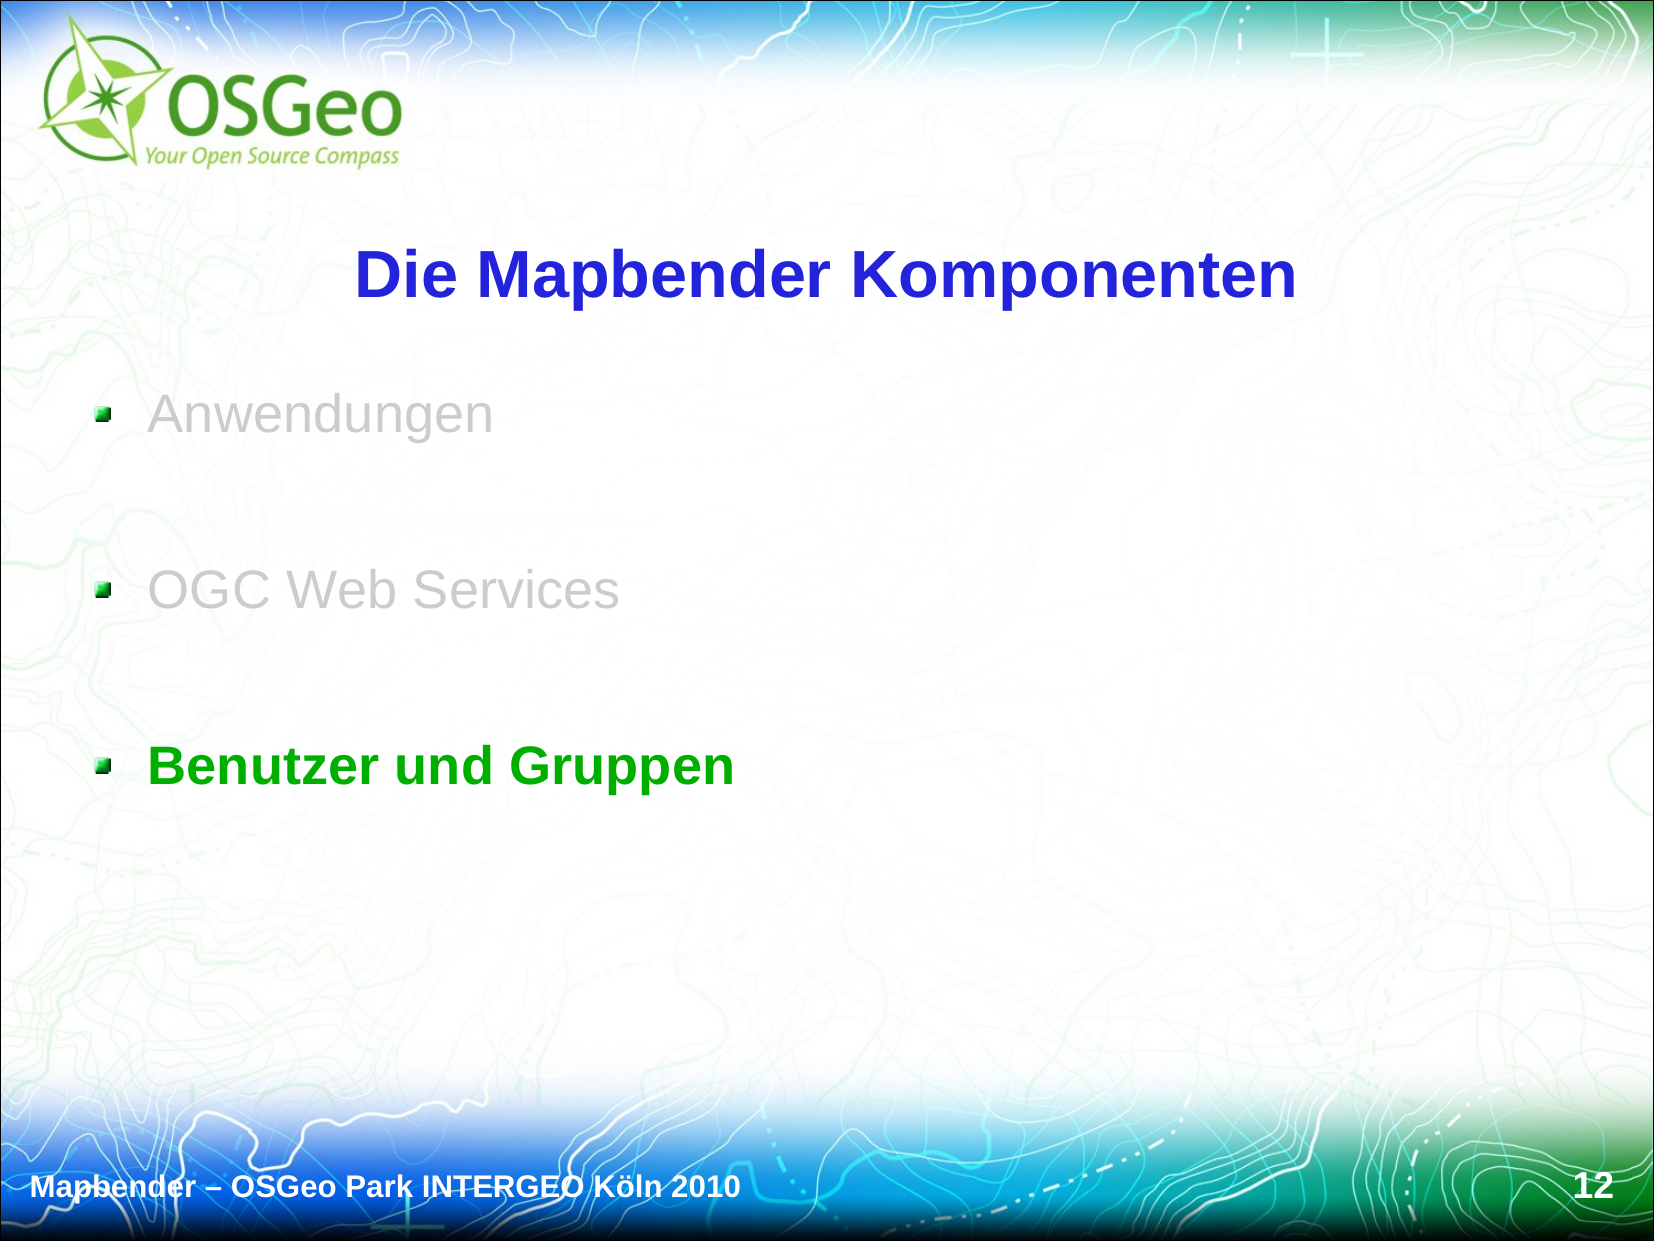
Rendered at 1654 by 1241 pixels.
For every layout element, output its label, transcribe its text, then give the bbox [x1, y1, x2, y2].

picture [1, 1, 1653, 1240]
list Anwendungen OGC Web Services Benutzer und Gruppen [76, 383, 1565, 1188]
title Die Mapbender Komponenten [82, 208, 1571, 342]
